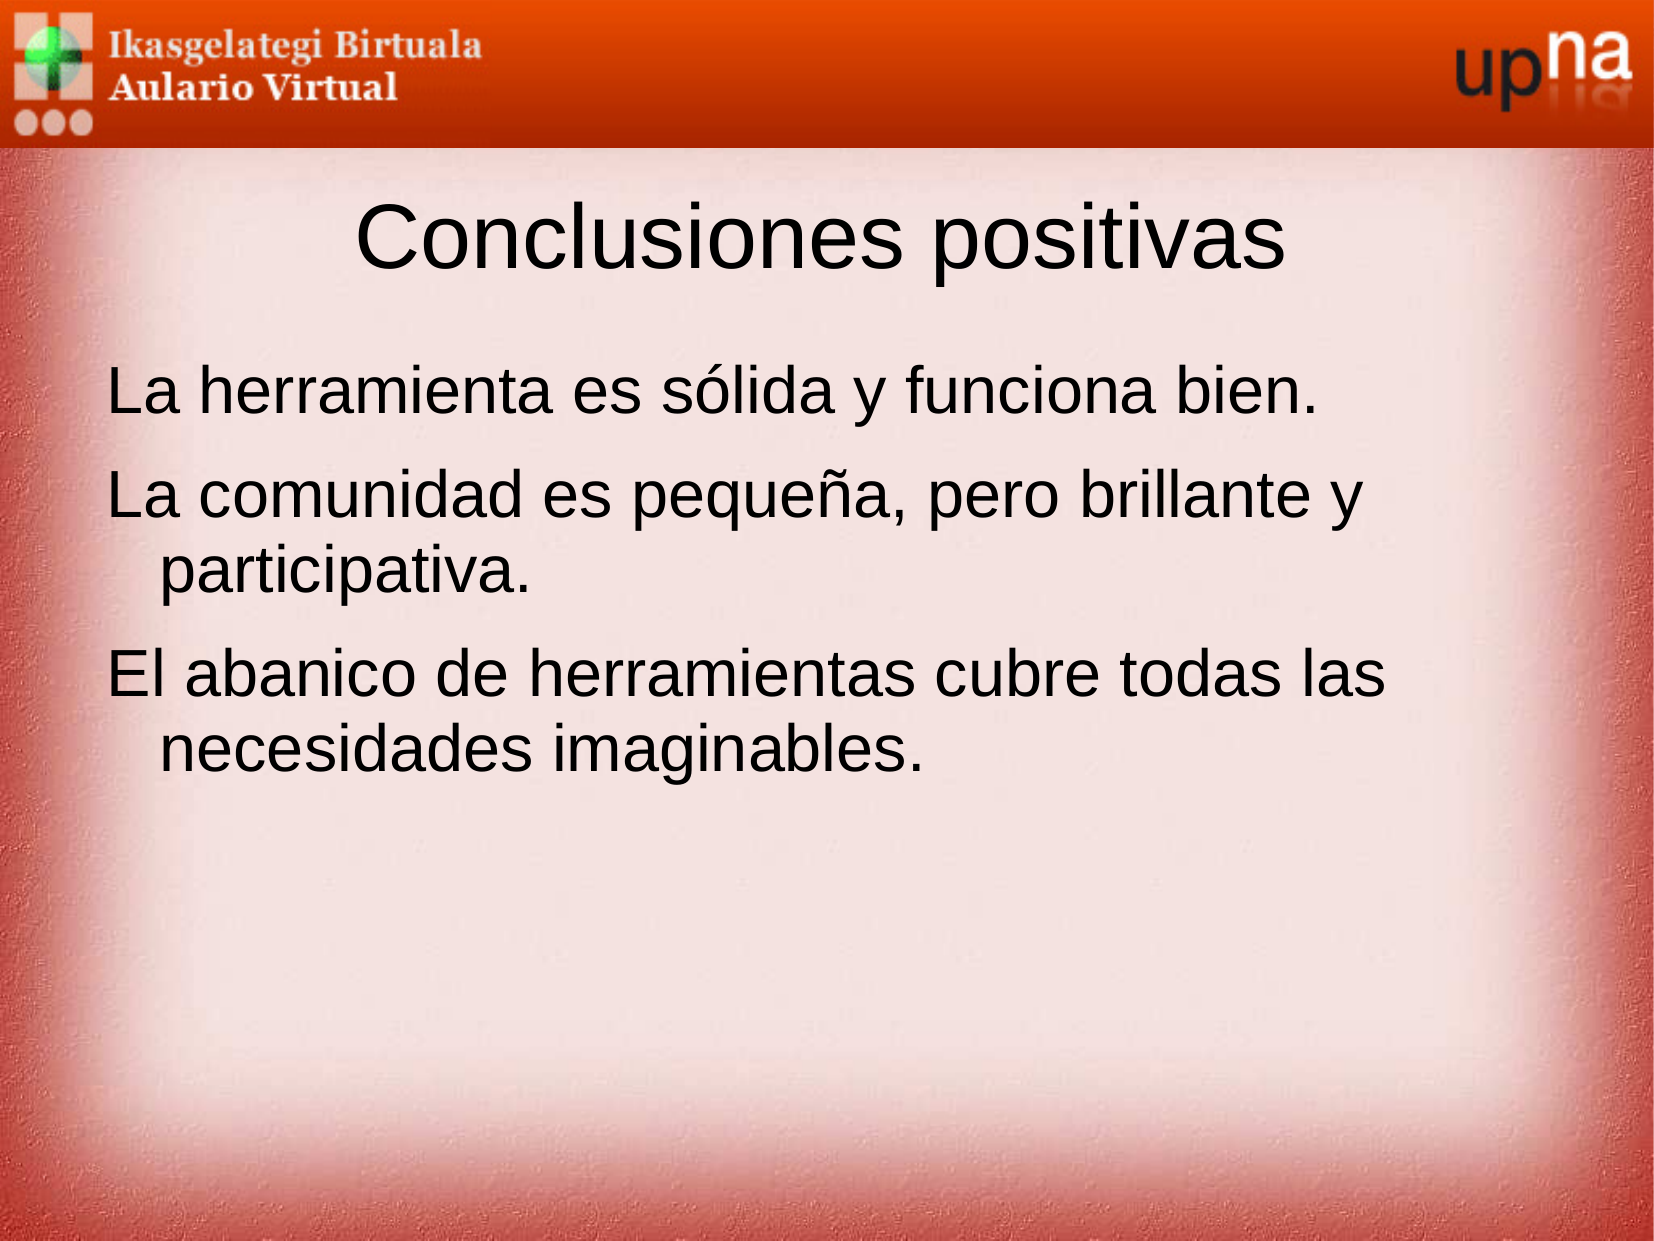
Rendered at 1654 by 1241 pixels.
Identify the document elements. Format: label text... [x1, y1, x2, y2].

picture [0, 0, 1654, 1241]
list La herramienta es sólida y funciona bien. La comunidad es pequeña, pero brillante y participativa. El abanico de herramientas cubre todas las necesidades imaginables. [88, 352, 1577, 1093]
title Conclusiones positivas [77, 148, 1566, 326]
